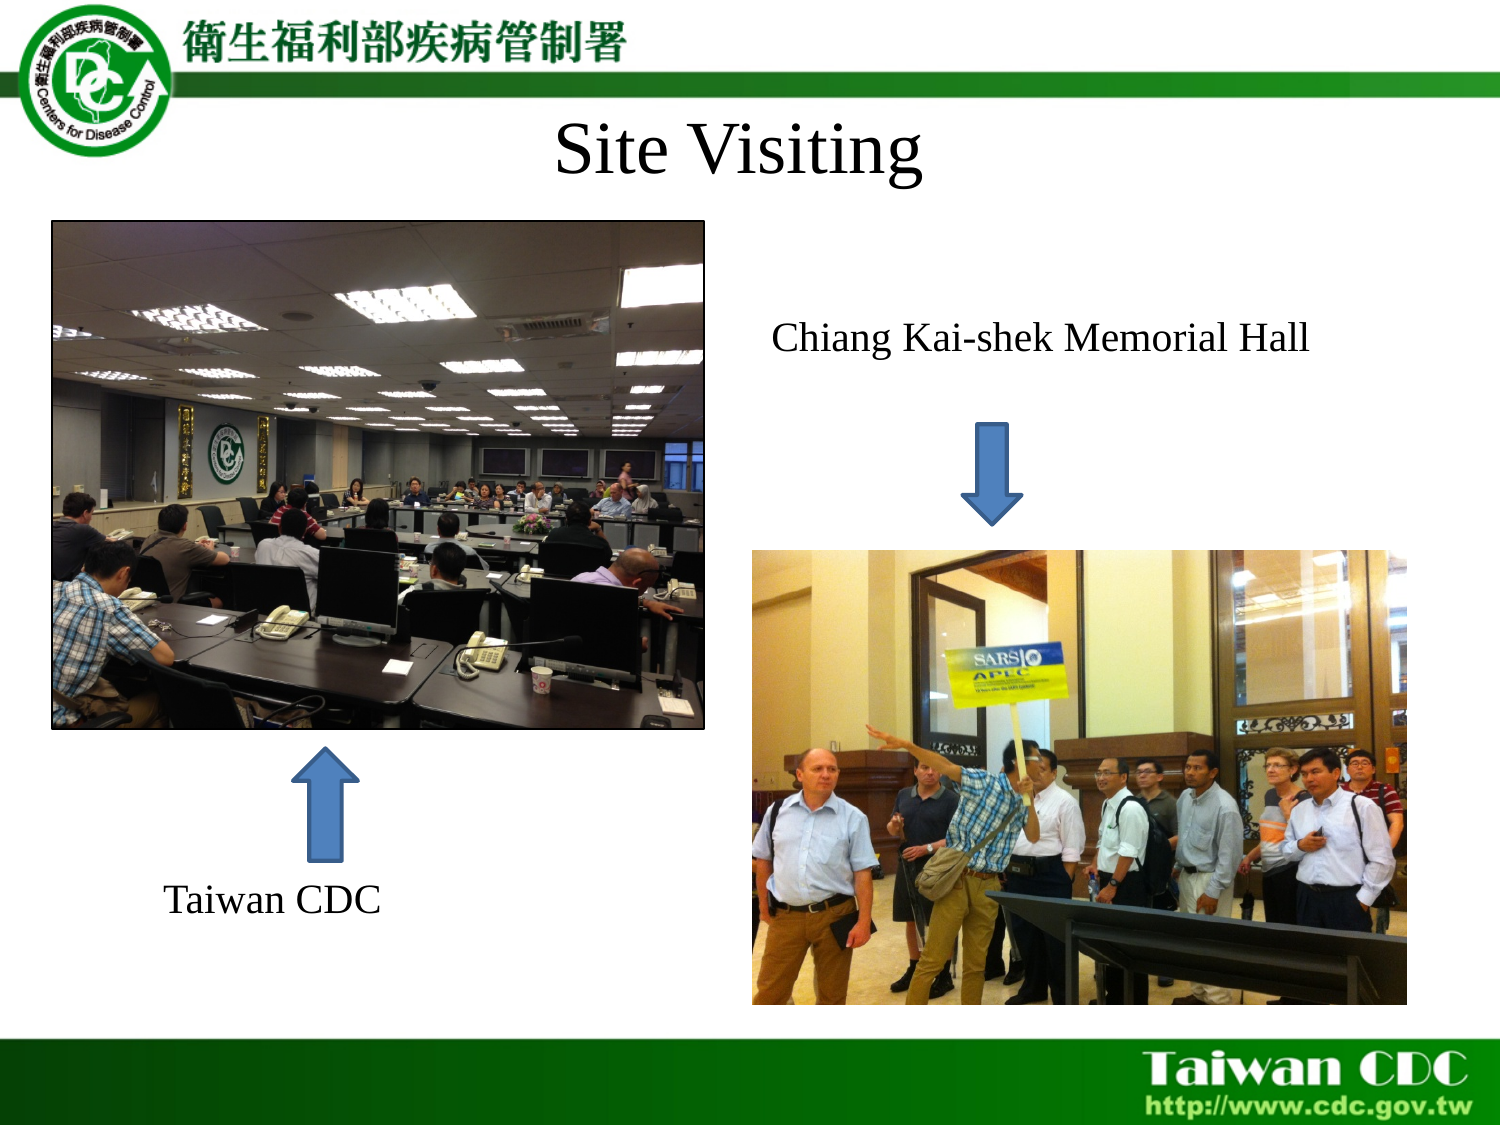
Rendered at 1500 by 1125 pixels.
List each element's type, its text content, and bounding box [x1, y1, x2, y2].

text_box [292, 748, 358, 861]
title Site Visiting [101, 78, 1377, 209]
picture [53, 222, 703, 728]
text_box Taiwan CDC [148, 864, 503, 931]
text_box [962, 424, 1022, 525]
picture [752, 550, 1407, 1005]
text_box Chiang Kai-shek Memorial Hall [756, 303, 1326, 368]
